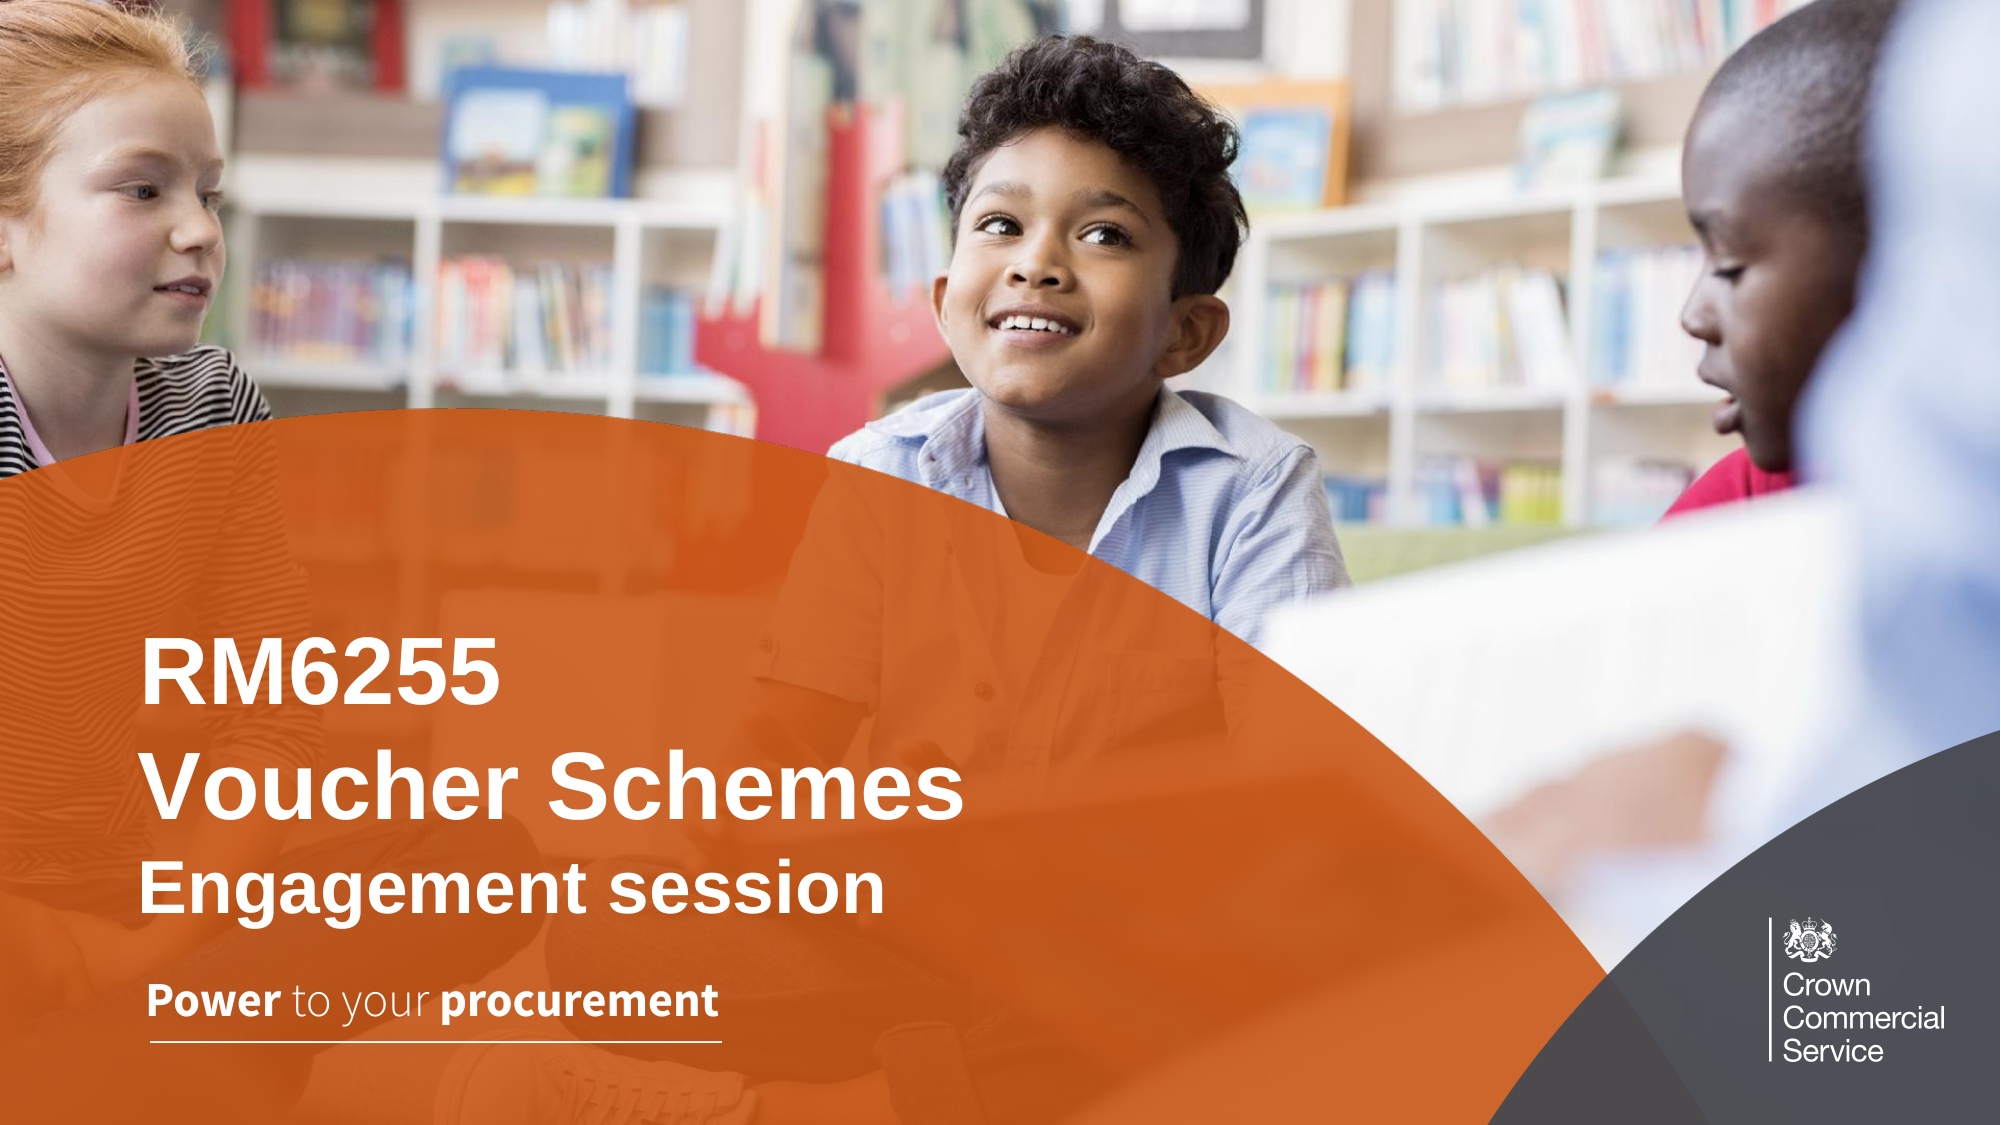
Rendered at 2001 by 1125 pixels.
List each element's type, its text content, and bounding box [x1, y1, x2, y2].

title RM6255 Voucher Schemes Engagement session [137, 608, 1091, 971]
picture [0, 0, 2000, 1125]
